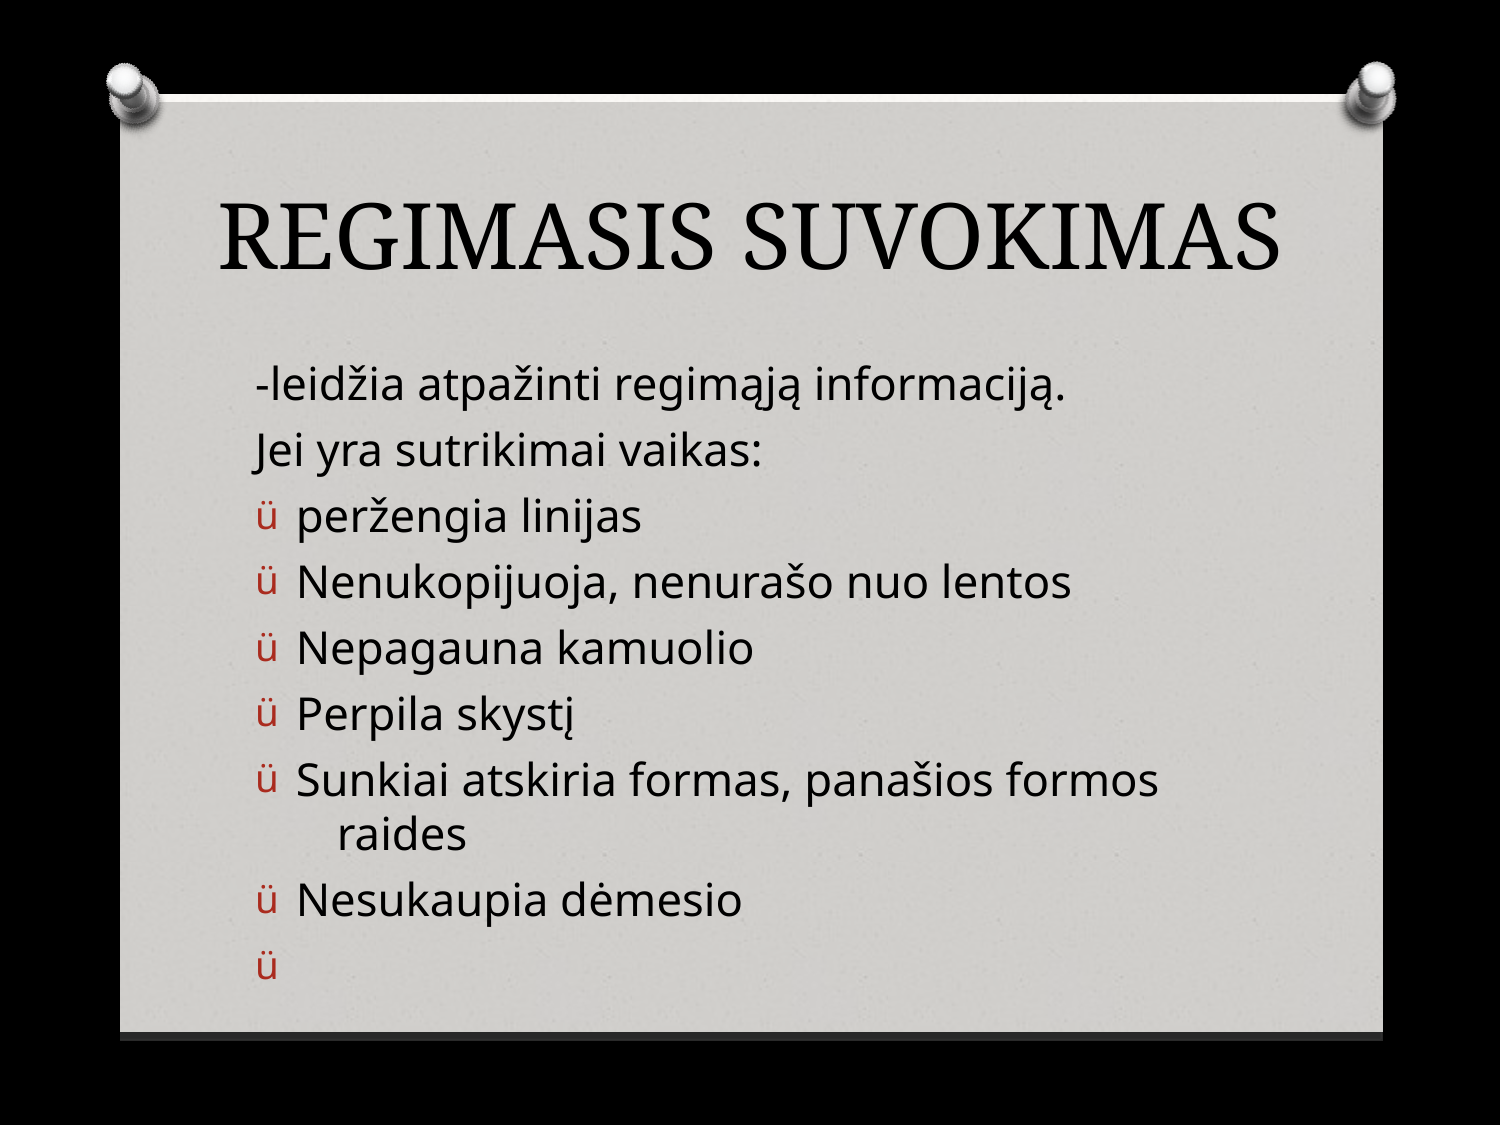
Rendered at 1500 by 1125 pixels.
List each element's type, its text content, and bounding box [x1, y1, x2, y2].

title REGIMASIS SUVOKIMAS [179, 134, 1323, 332]
list -leidžia atpažinti regimąją informaciją. Jei yra sutrikimai vaikas: peržengia linijas Nenukopijuoja, nenurašo nuo lentos Nepagauna kamuolio Perpila skystį Sunkiai atskiria formas, panašios formos raides Nesukaupia dėmesio [240, 347, 1257, 939]
